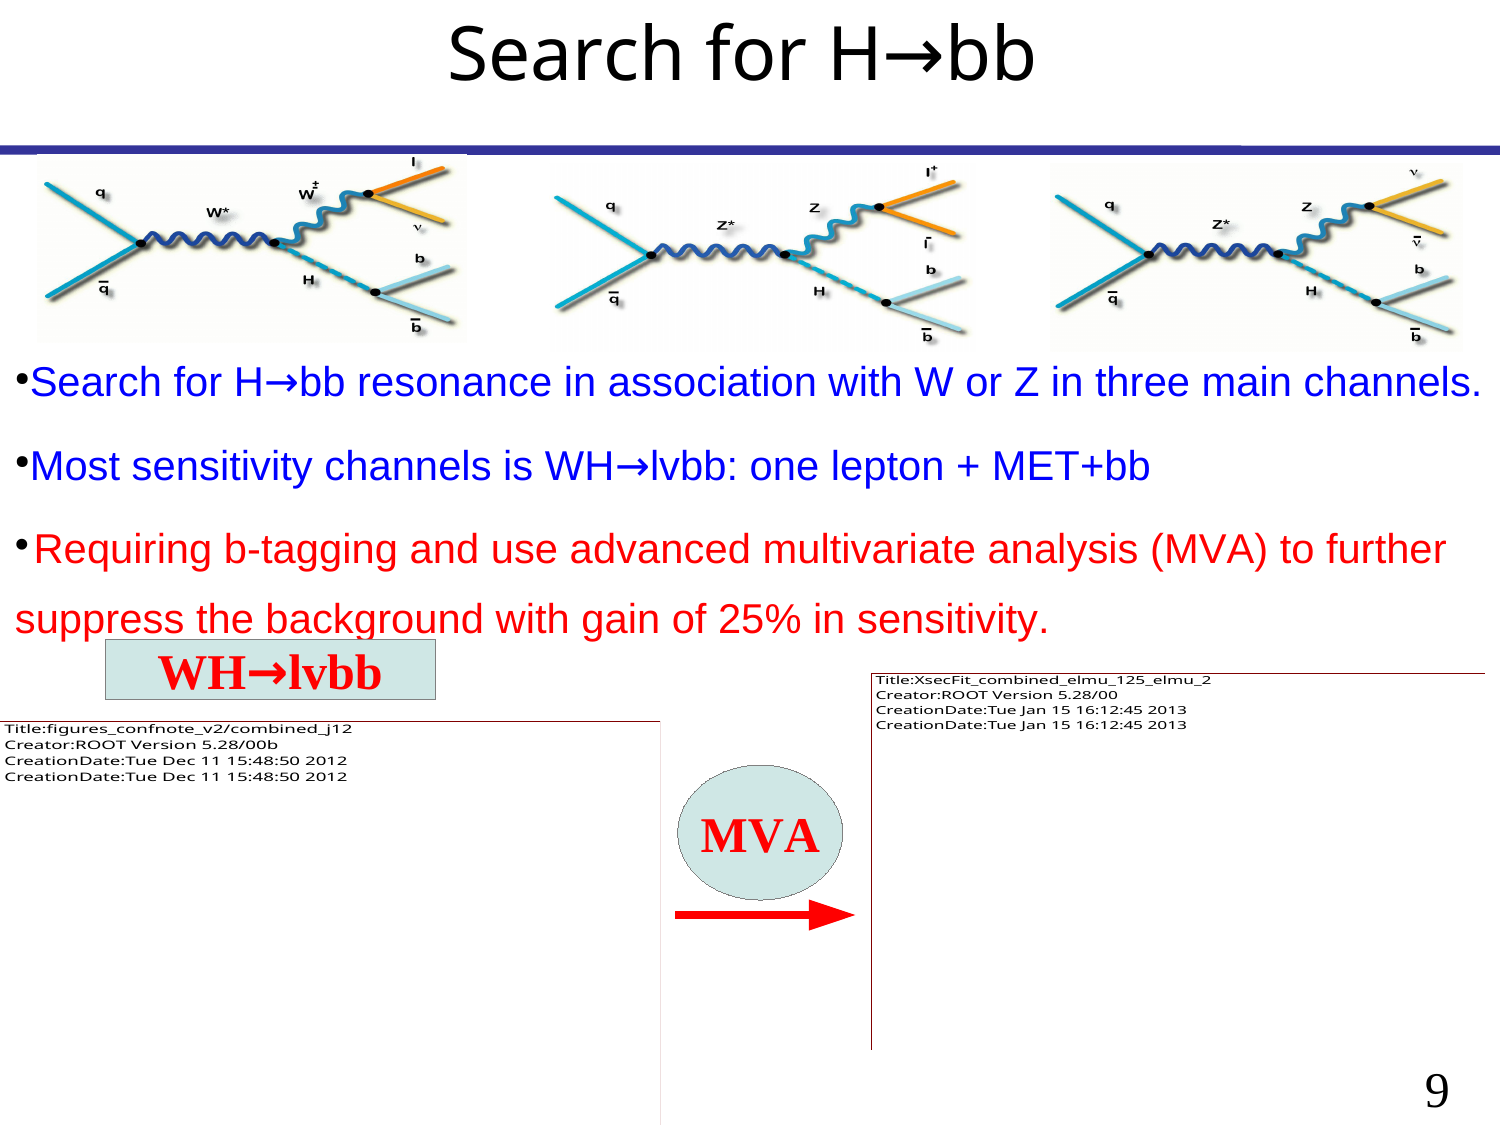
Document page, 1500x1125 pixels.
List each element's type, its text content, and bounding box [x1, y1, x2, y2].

text_box Search for H→bb resonance in association with W or Z in three main channels. Most sensitivity channels is WH→lvbb: one lepton + MET+bb Requiring b-tagging and use advanced multivariate analysis (MVA) to further suppress the background with gain of 25% in sensitivity. [0, 327, 1500, 816]
picture [1050, 163, 1463, 352]
picture [549, 163, 976, 352]
text_box MVA [677, 765, 843, 901]
picture [0, 720, 661, 1125]
picture [870, 672, 1486, 1051]
text_box WH→lvbb [105, 639, 436, 700]
text_box 9 [1410, 1050, 1500, 1125]
picture [37, 154, 467, 343]
title Search for H→bb [0, 0, 1486, 116]
